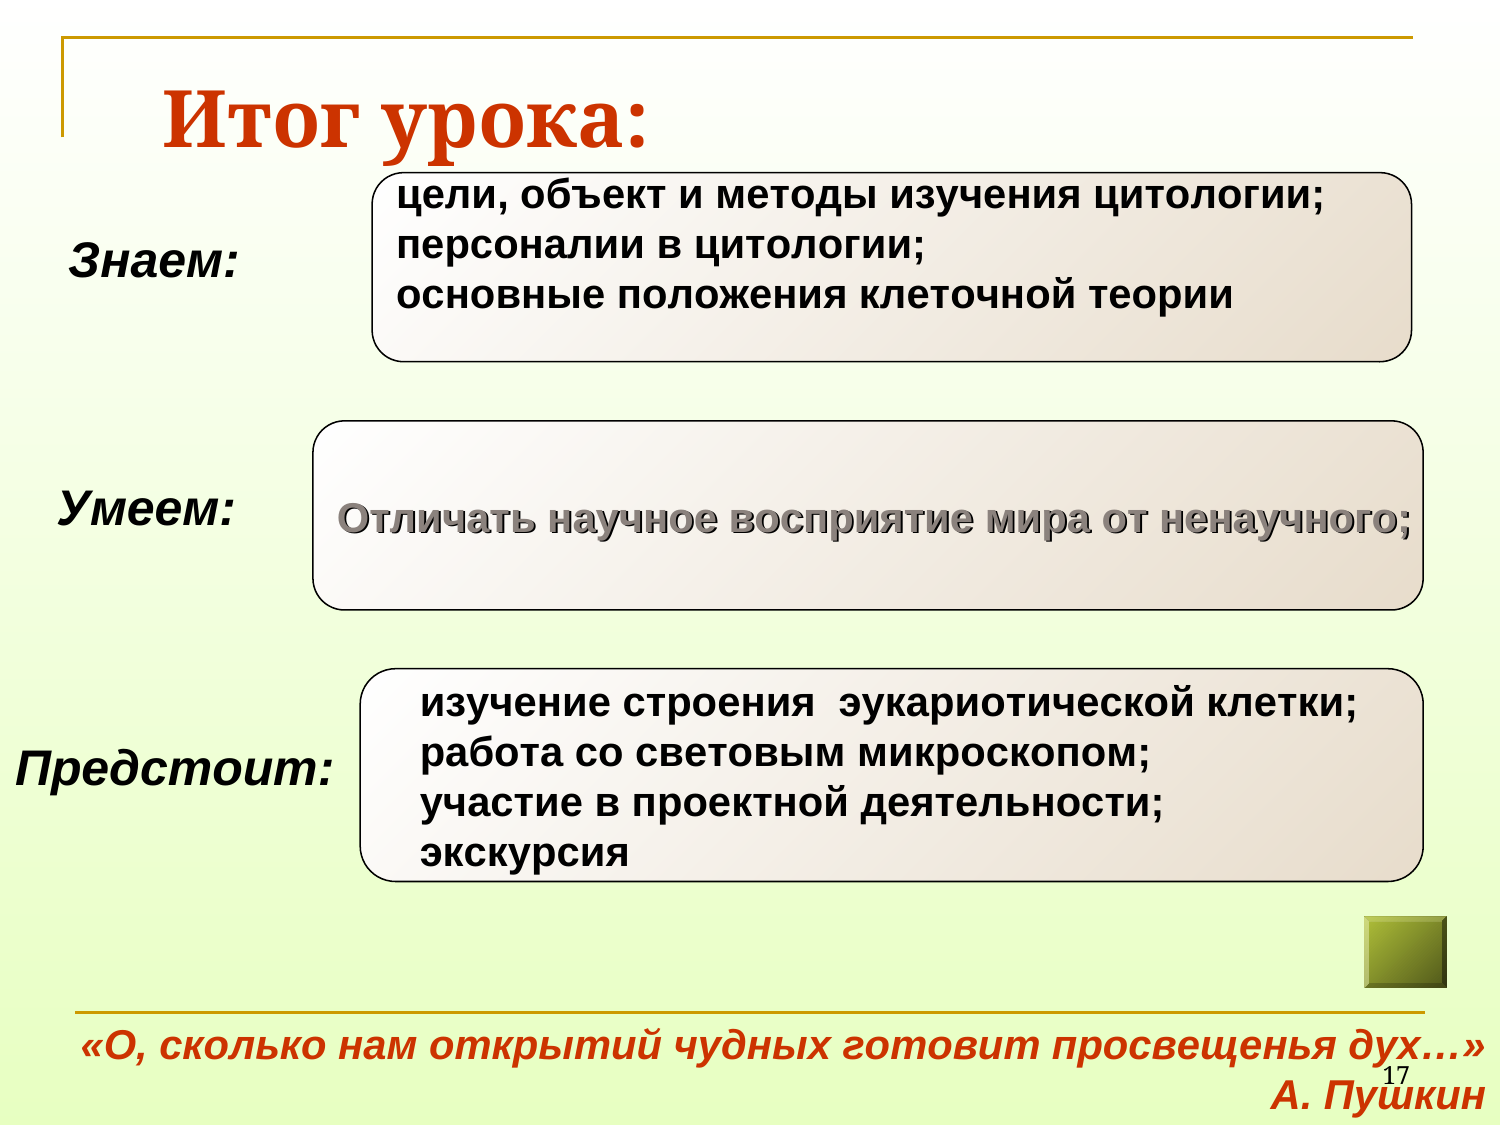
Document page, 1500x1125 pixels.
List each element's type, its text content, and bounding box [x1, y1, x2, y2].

text_box Знаем: [53, 219, 269, 296]
text_box [1366, 916, 1447, 988]
text_box Предстоит: [0, 727, 364, 804]
text_box изучение строения эукариотической клетки; работа со световым микроскопом; участие в проектной деятельности; экскурсия [360, 668, 1424, 882]
text_box цели, объект и методы изучения цитологии; персоналии в цитологии; основные положения клеточной теории [372, 172, 1412, 362]
title Итог урока: [147, 54, 798, 161]
text_box Отличать научное восприятие мира от ненаучного; [312, 420, 1424, 610]
text_box Умеем: [41, 467, 252, 544]
text_box «О, сколько нам открытий чудных готовит просвещенья дух…» А. Пушкин [65, 1009, 1500, 1125]
